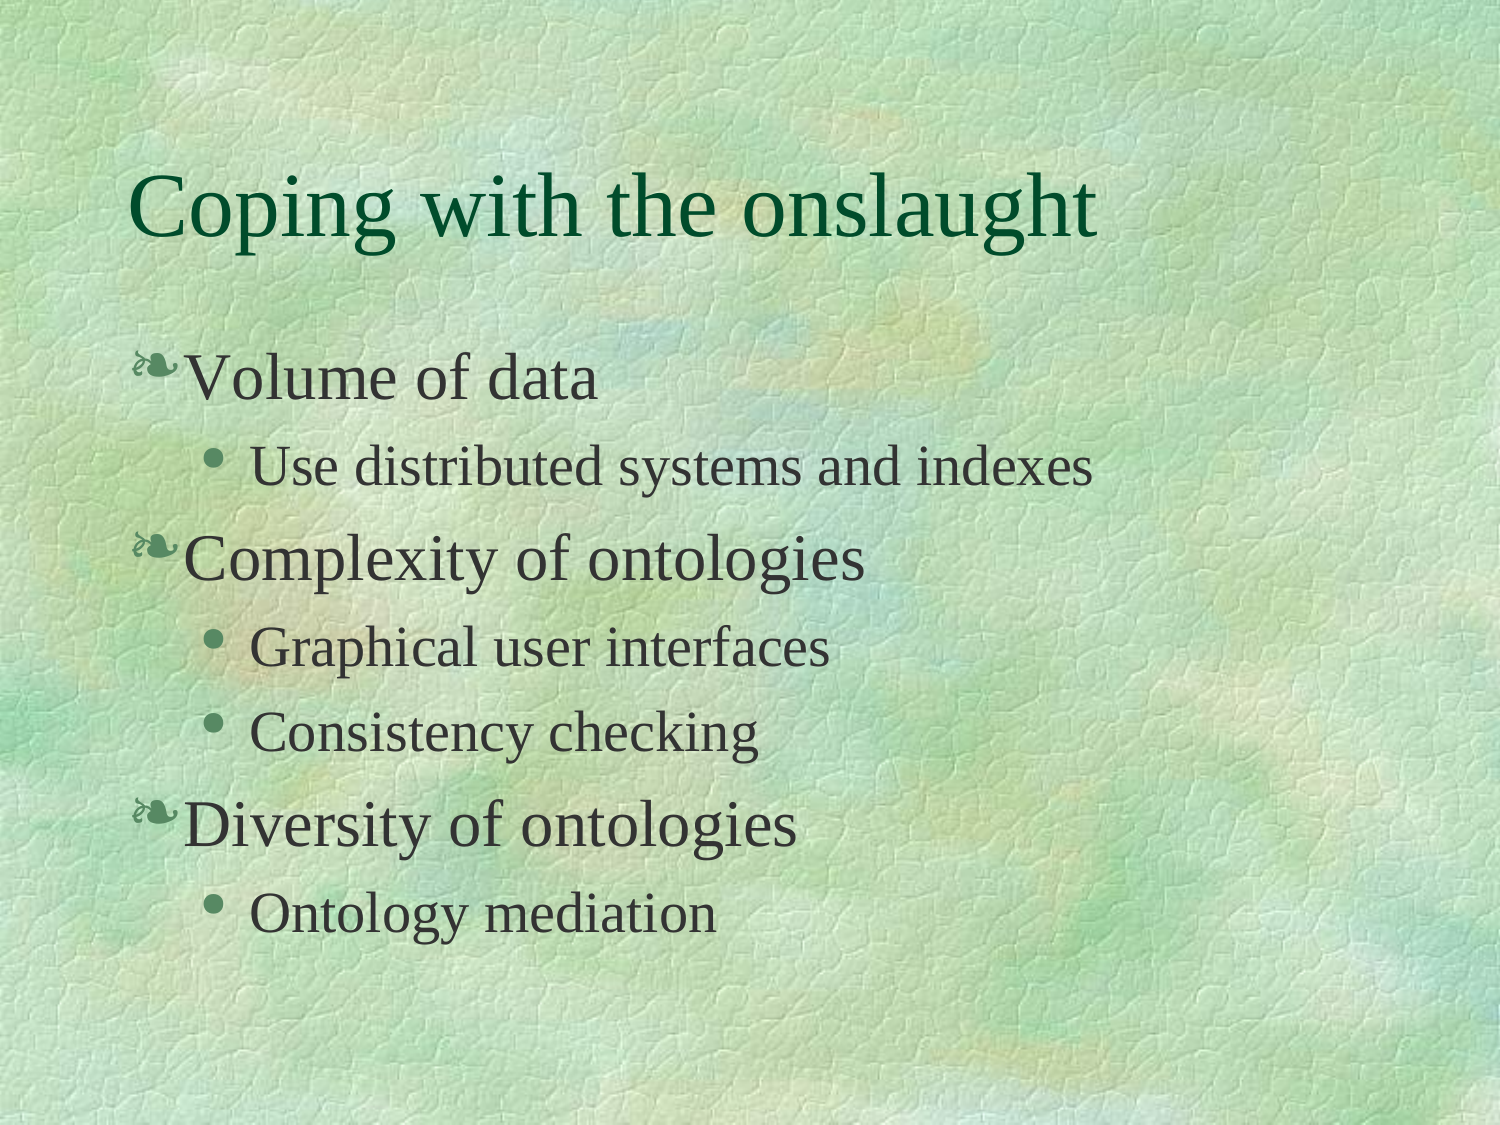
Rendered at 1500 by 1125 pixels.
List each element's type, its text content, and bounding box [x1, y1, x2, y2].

list Volume of data Use distributed systems and indexes Complexity of ontologies Graphical user interfaces Consistency checking Diversity of ontologies Ontology mediation [112, 324, 1388, 1000]
picture [0, 0, 1500, 1125]
title Coping with the onslaught [112, 74, 1388, 263]
